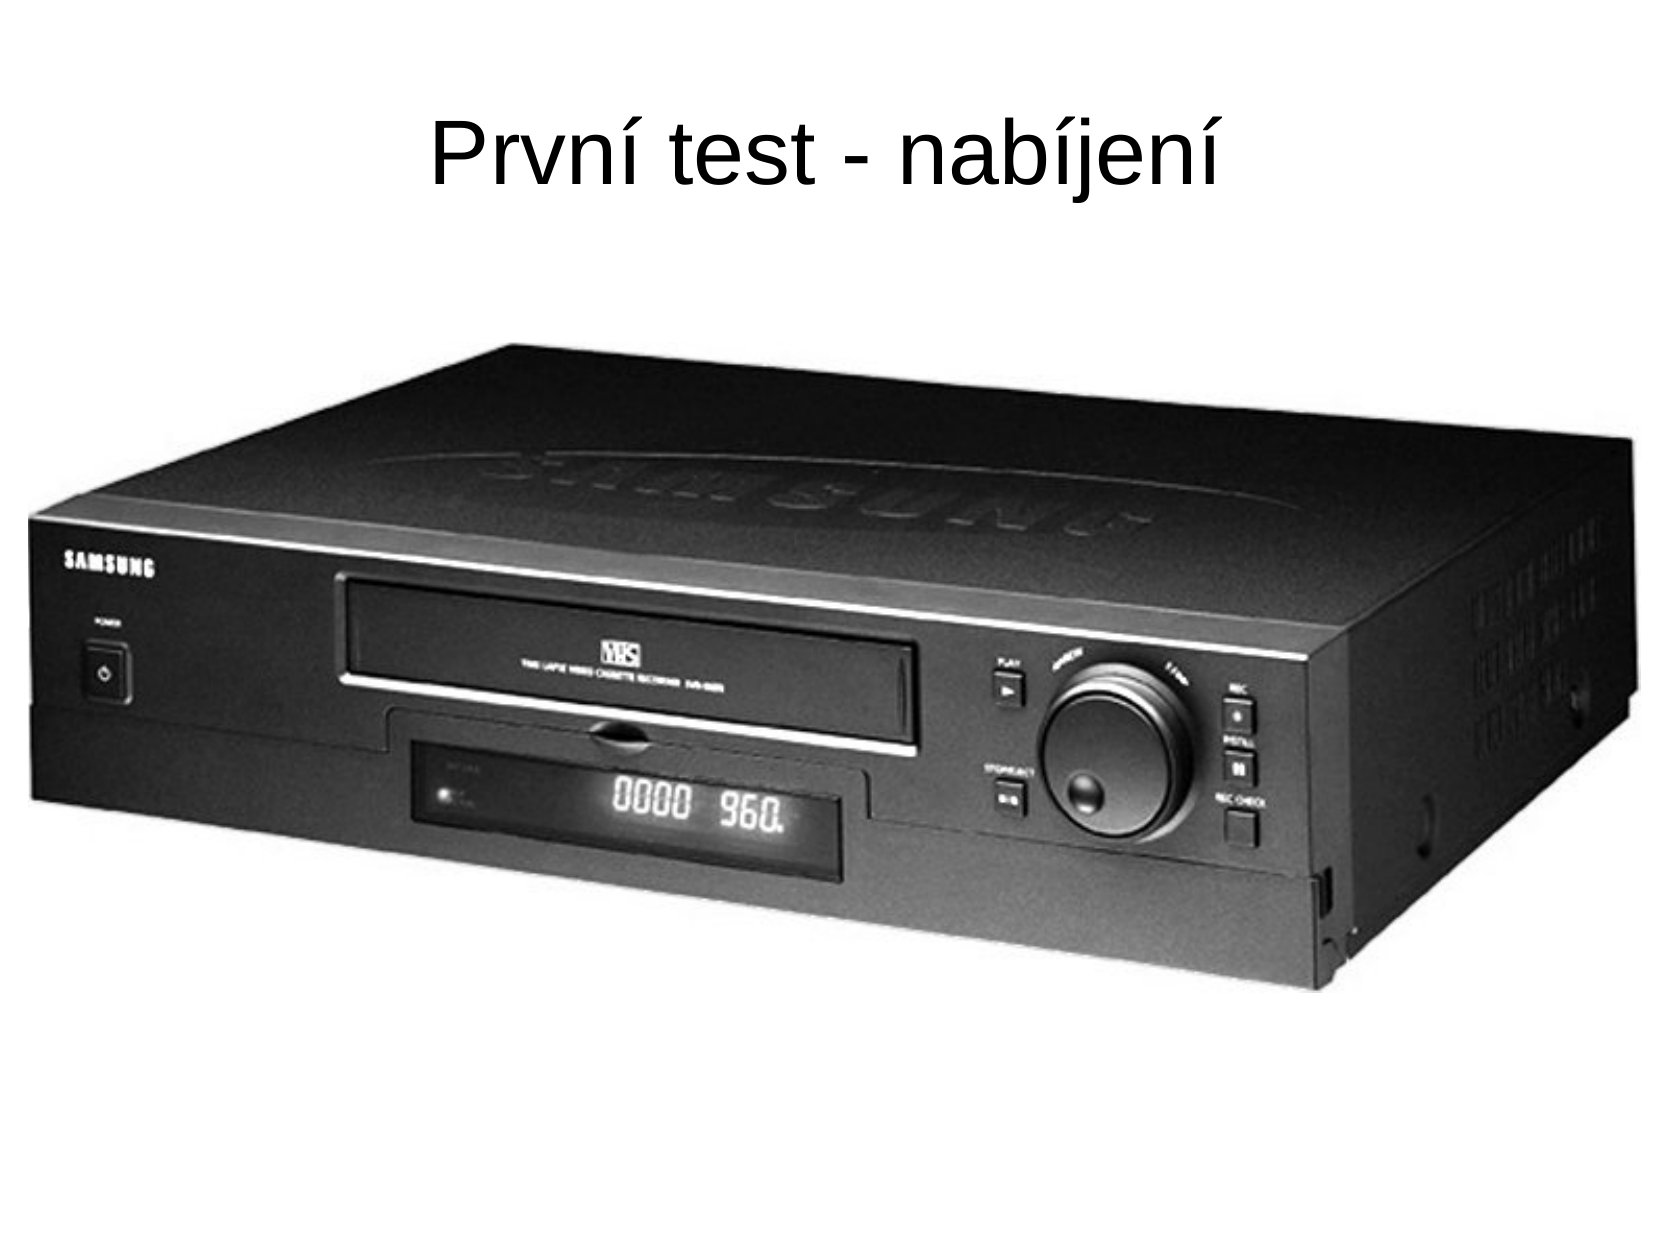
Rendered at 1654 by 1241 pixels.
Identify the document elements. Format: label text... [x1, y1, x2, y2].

picture [28, 342, 1641, 993]
title První test - nabíjení [82, 49, 1571, 257]
